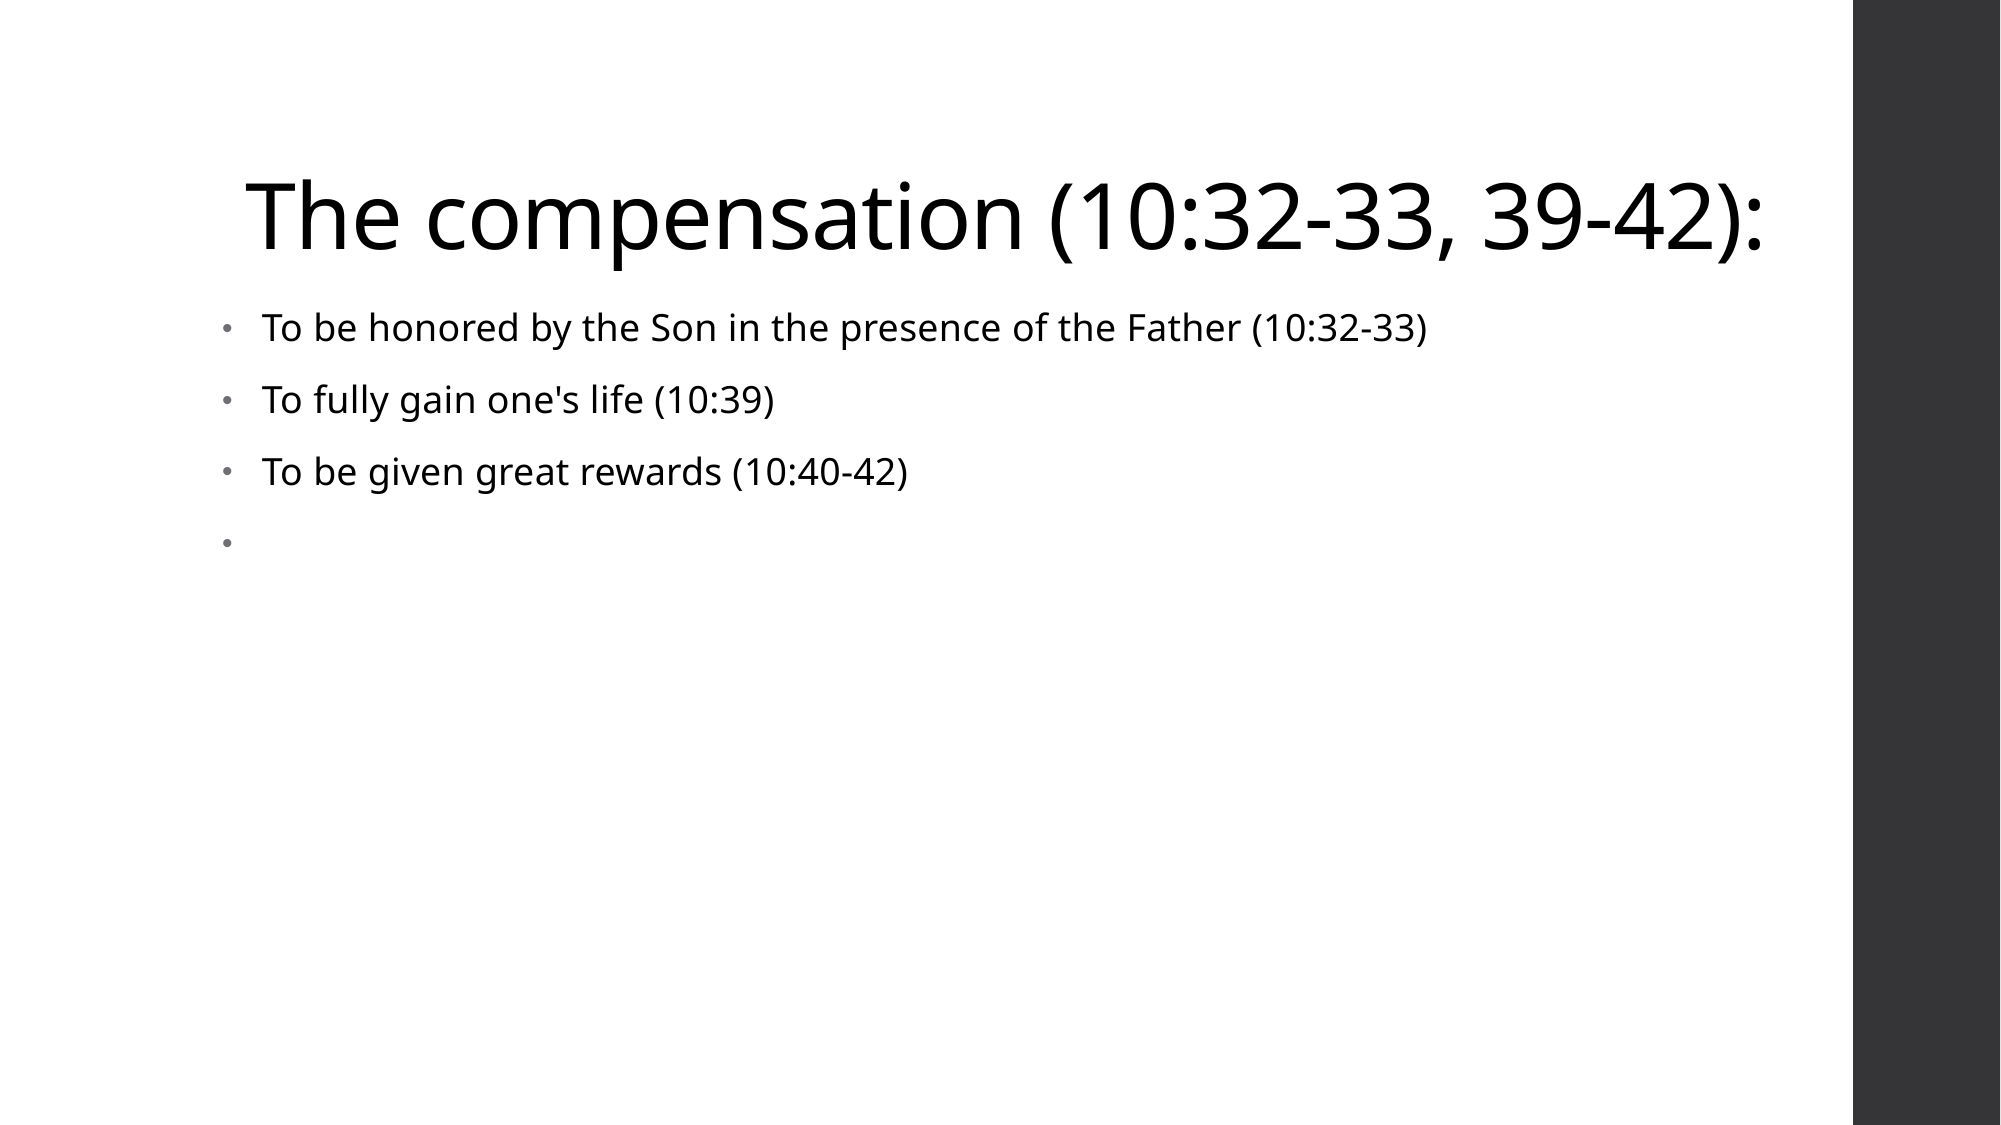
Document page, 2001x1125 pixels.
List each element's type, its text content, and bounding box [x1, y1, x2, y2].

list To be honored by the Son in the presence of the Father (10:32-33) To fully gain one's life (10:39) To be given great rewards (10:40-42) [206, 299, 1617, 1014]
title The compensation (10:32-33, 39-42): [206, 60, 1797, 278]
